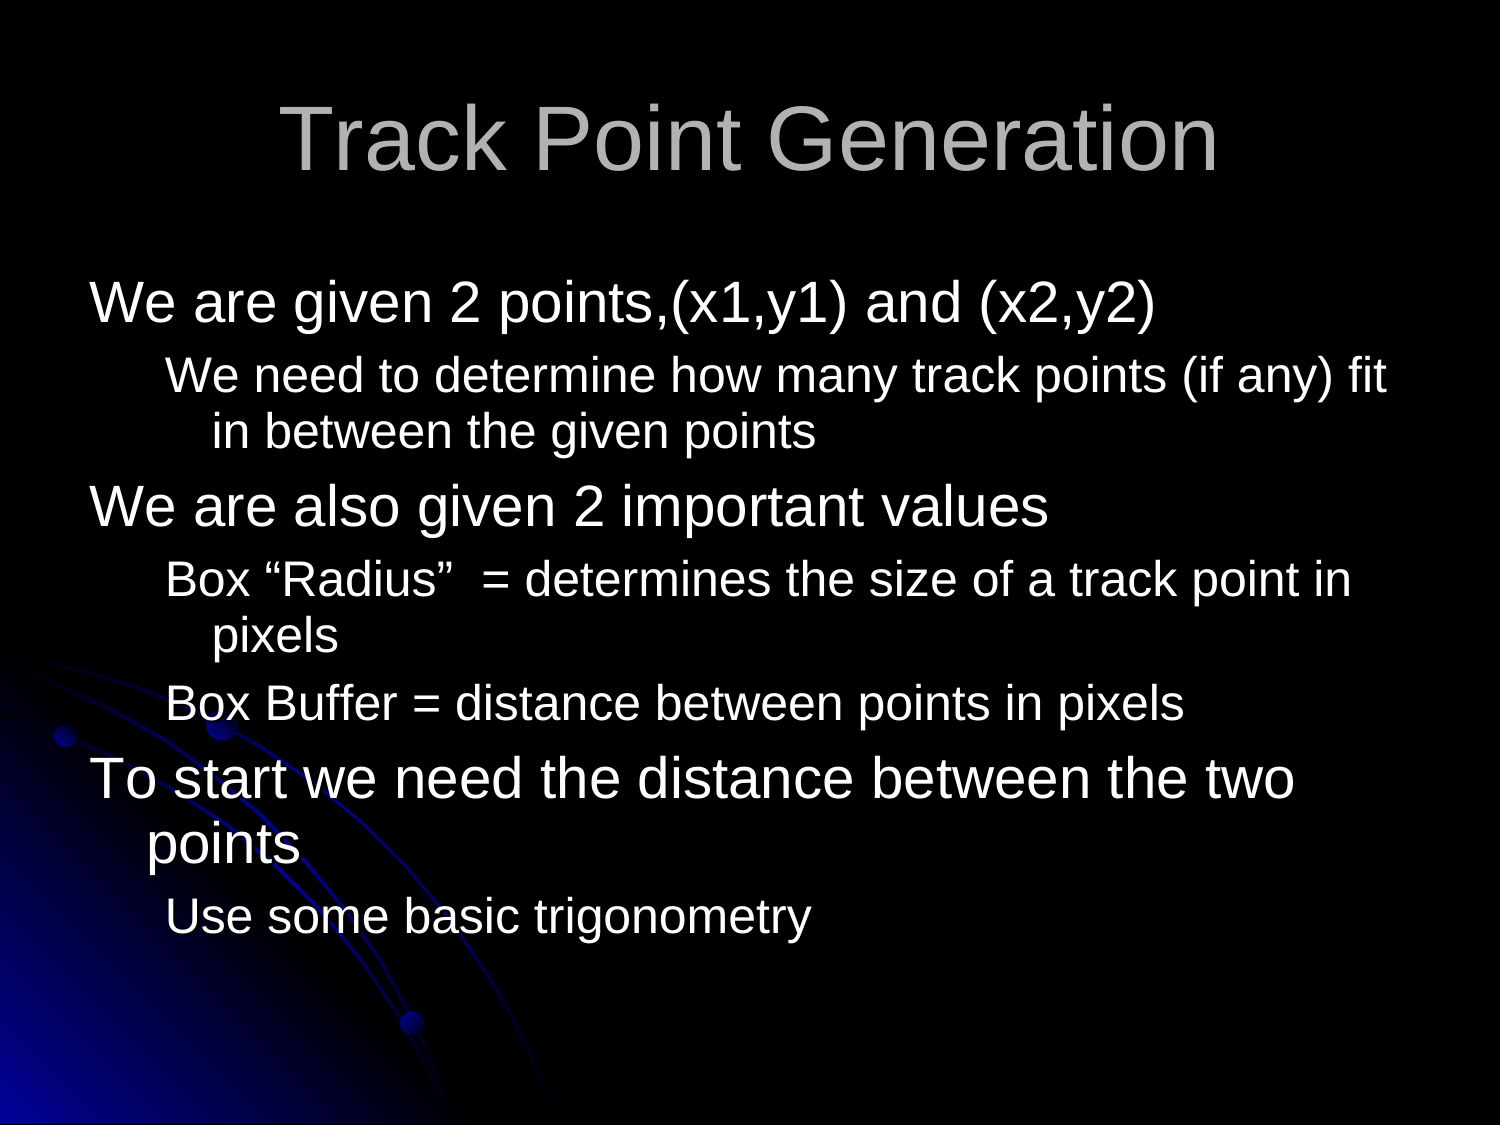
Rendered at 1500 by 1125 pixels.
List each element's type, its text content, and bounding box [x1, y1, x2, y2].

title Track Point Generation [75, 45, 1426, 233]
list We are given 2 points,(x1,y1) and (x2,y2) We need to determine how many track points (if any) fit in between the given points We are also given 2 important values Box “Radius” = determines the size of a track point in pixels Box Buffer = distance between points in pixels To start we need the distance between the two points Use some basic trigonometry [75, 262, 1426, 1006]
